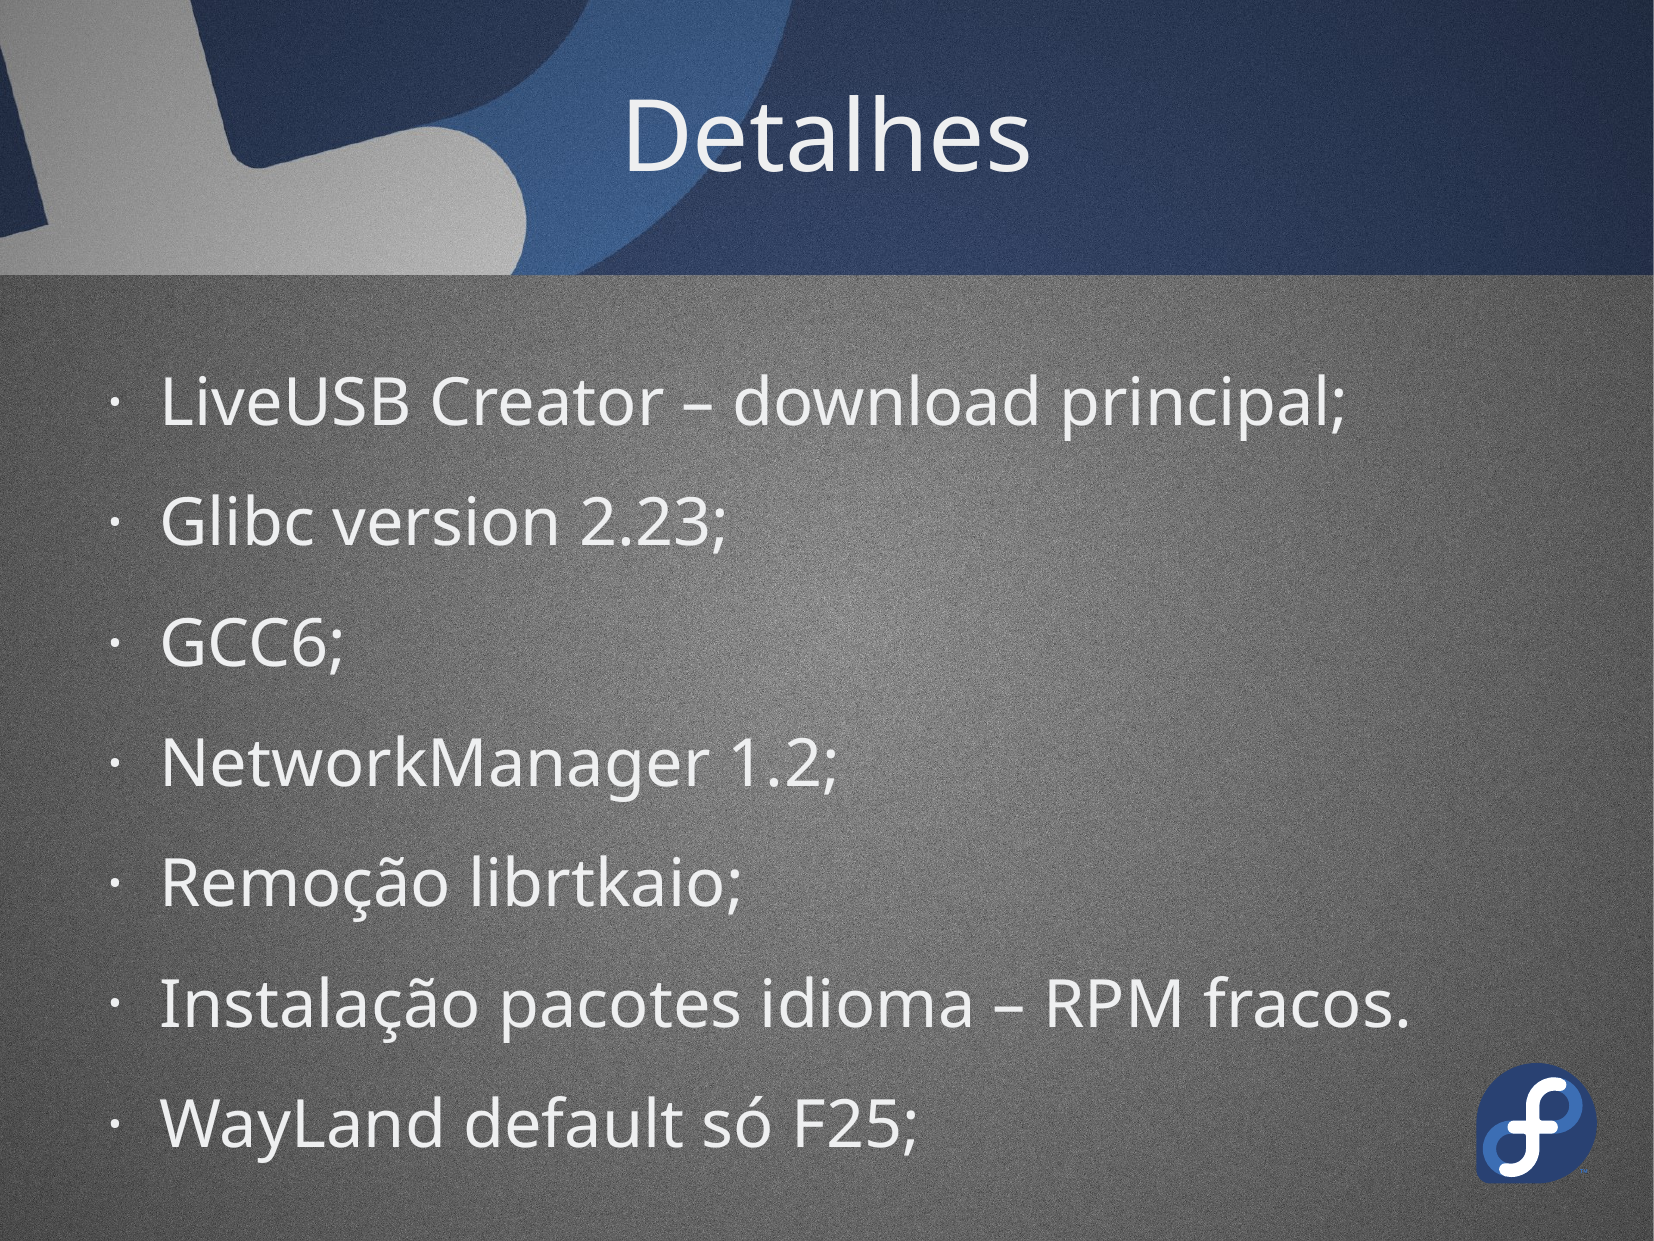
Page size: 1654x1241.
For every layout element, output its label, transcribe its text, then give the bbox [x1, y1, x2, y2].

picture [0, 0, 1654, 1241]
list LiveUSB Creator – download principal; Glibc version 2.23; GCC6; NetworkManager 1.2; Remoção librtkaio; Instalação pacotes idioma – RPM fracos. WayLand default só F25; [88, 354, 1565, 1076]
title Detalhes [88, 29, 1565, 237]
